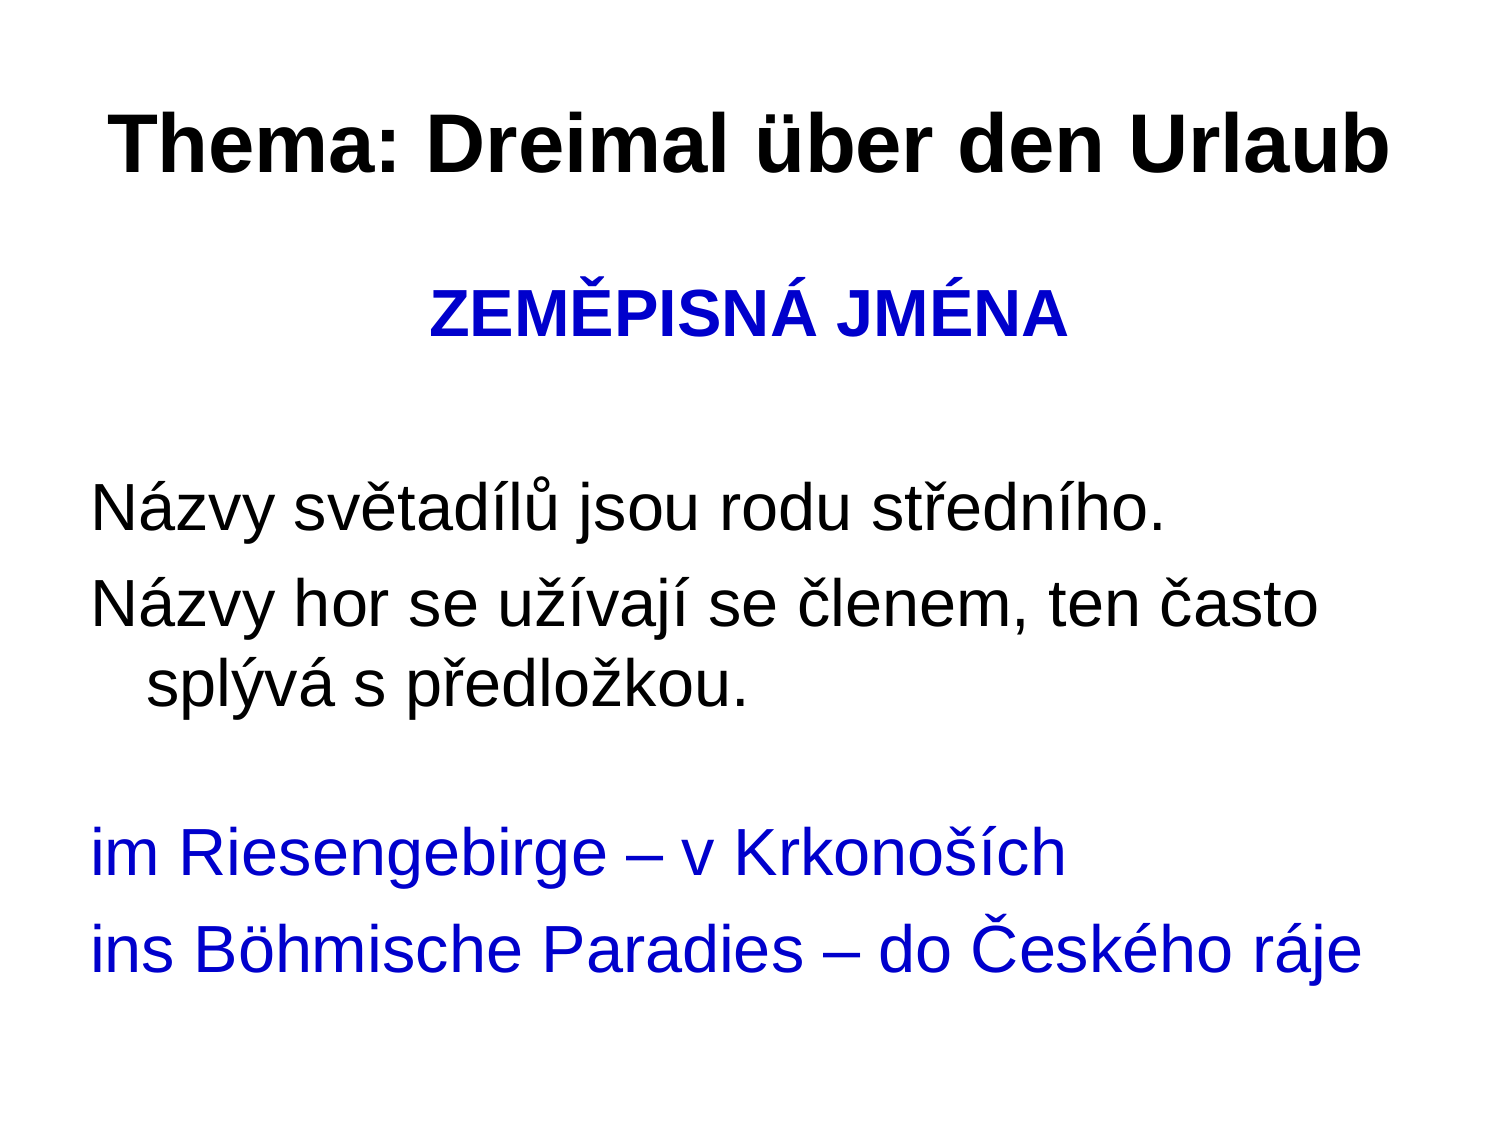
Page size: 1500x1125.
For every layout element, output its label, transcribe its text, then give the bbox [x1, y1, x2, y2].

list ZEMĚPISNÁ JMÉNA Názvy světadílů jsou rodu středního. Názvy hor se užívají se členem, ten často splývá s předložkou. im Riesengebirge – v Krkonoších ins Böhmische Paradies – do Českého ráje [75, 262, 1426, 1006]
title Thema: Dreimal über den Urlaub [75, 45, 1426, 233]
